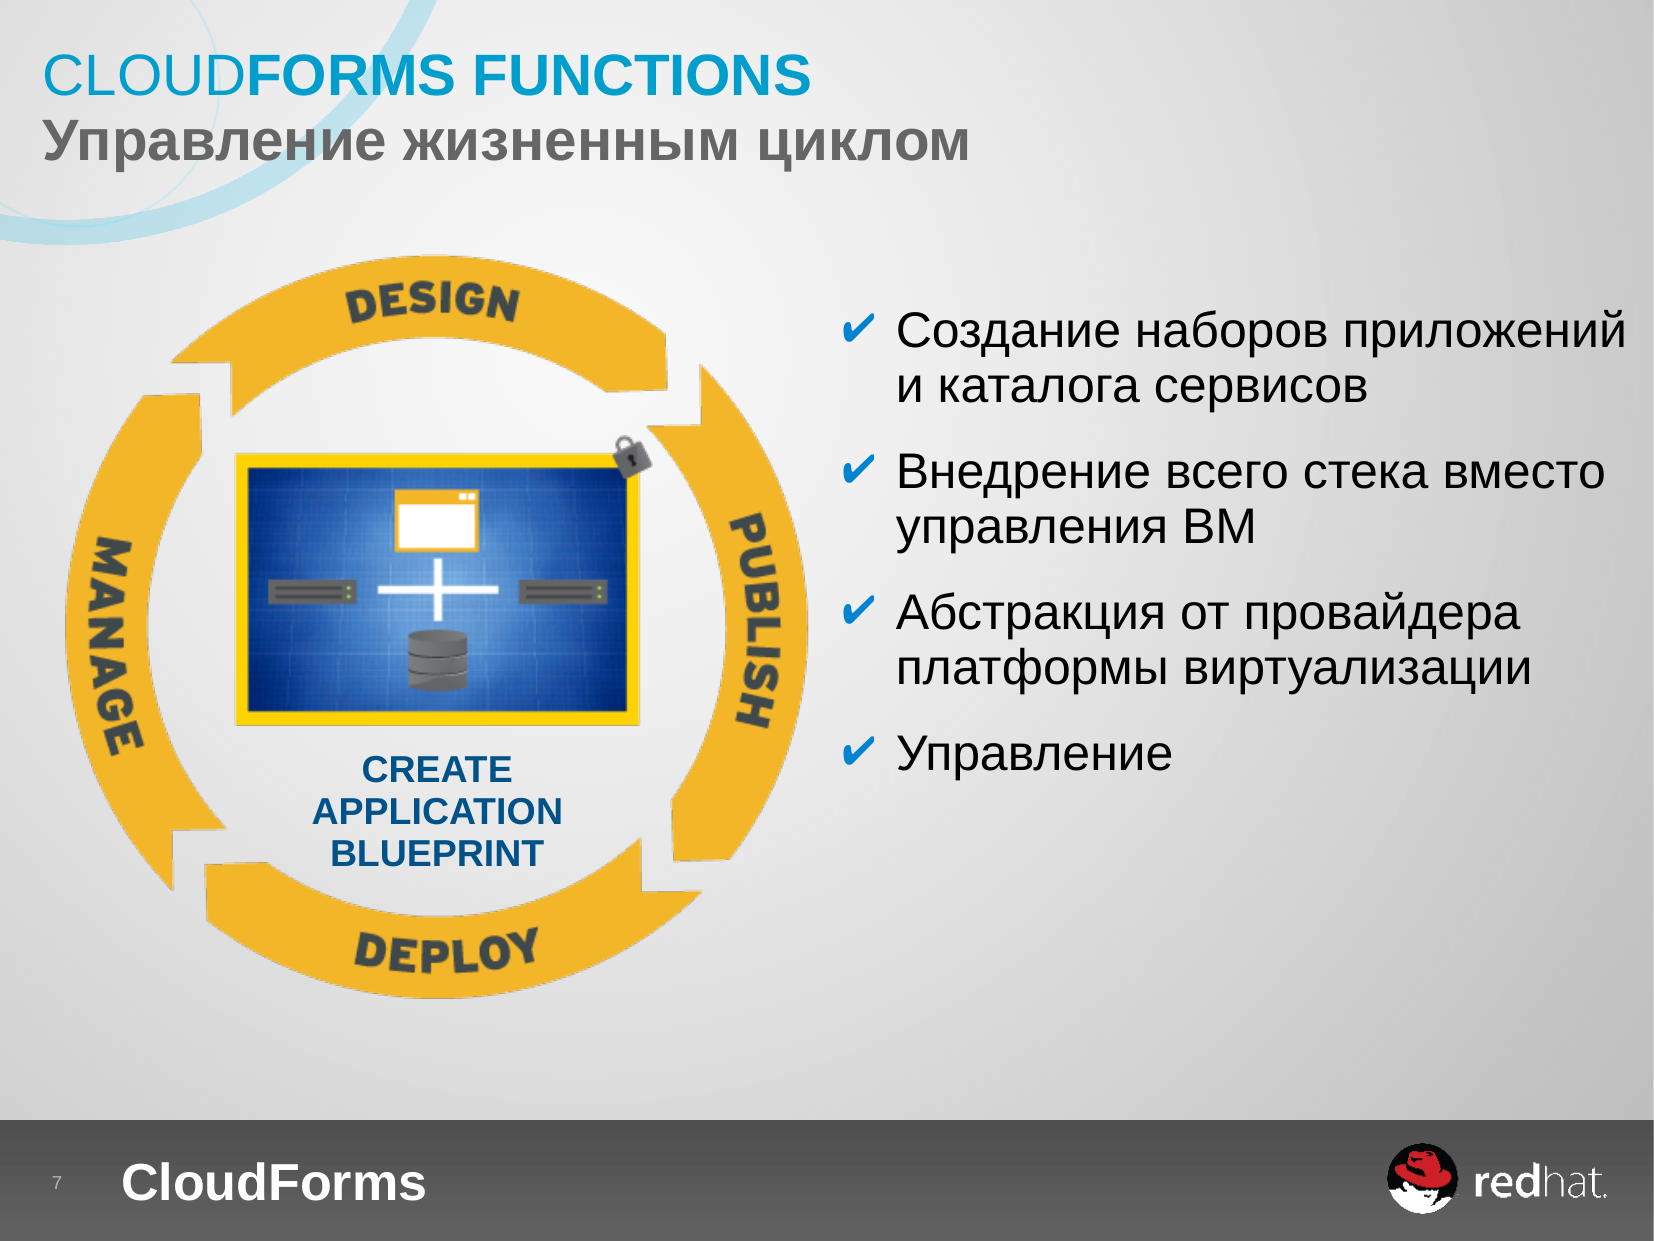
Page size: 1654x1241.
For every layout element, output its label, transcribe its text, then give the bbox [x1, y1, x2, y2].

text_box CREATE APPLICATION BLUEPRINT [249, 740, 625, 882]
text_box CLOUDFORMS FUNCTIONS Управление жизненным циклом [42, 39, 1531, 170]
text_box <номер> [51, 1172, 227, 1208]
picture [0, 0, 1654, 1241]
list Создание наборов приложений и каталога сервисов Внедрение всего стека вместо управления ВМ Абстракция от провайдера платформы виртуализации Управление [825, 301, 1630, 888]
